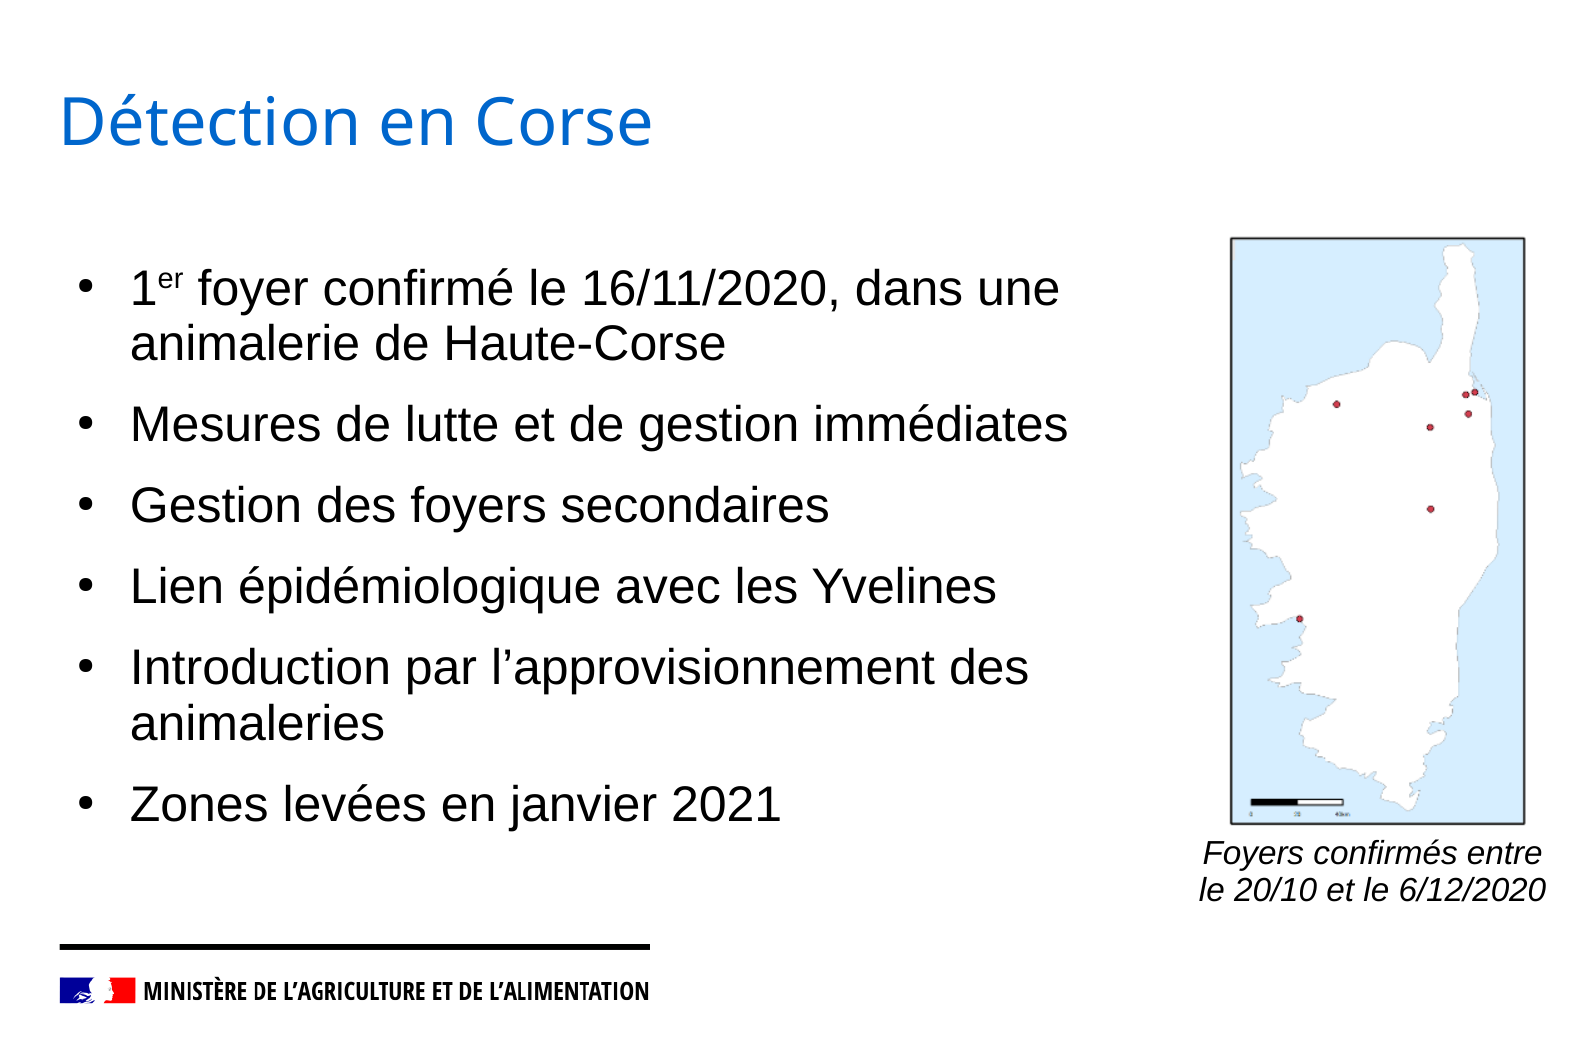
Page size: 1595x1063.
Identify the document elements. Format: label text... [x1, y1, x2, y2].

text_box Foyers confirmés entre le 20/10 et le 6/12/2020 [1181, 826, 1565, 916]
picture [59, 985, 650, 1004]
picture [1220, 234, 1536, 826]
title Détection en Corse [59, 17, 1536, 166]
list 1er foyer confirmé le 16/11/2020, dans une animalerie de Haute-Corse Mesures de lutte et de gestion immédiates Gestion des foyers secondaires Lien épidémiologique avec les Yvelines Introduction par l’approvisionnement des animaleries Zones levées en janvier 2021 [59, 259, 1536, 985]
